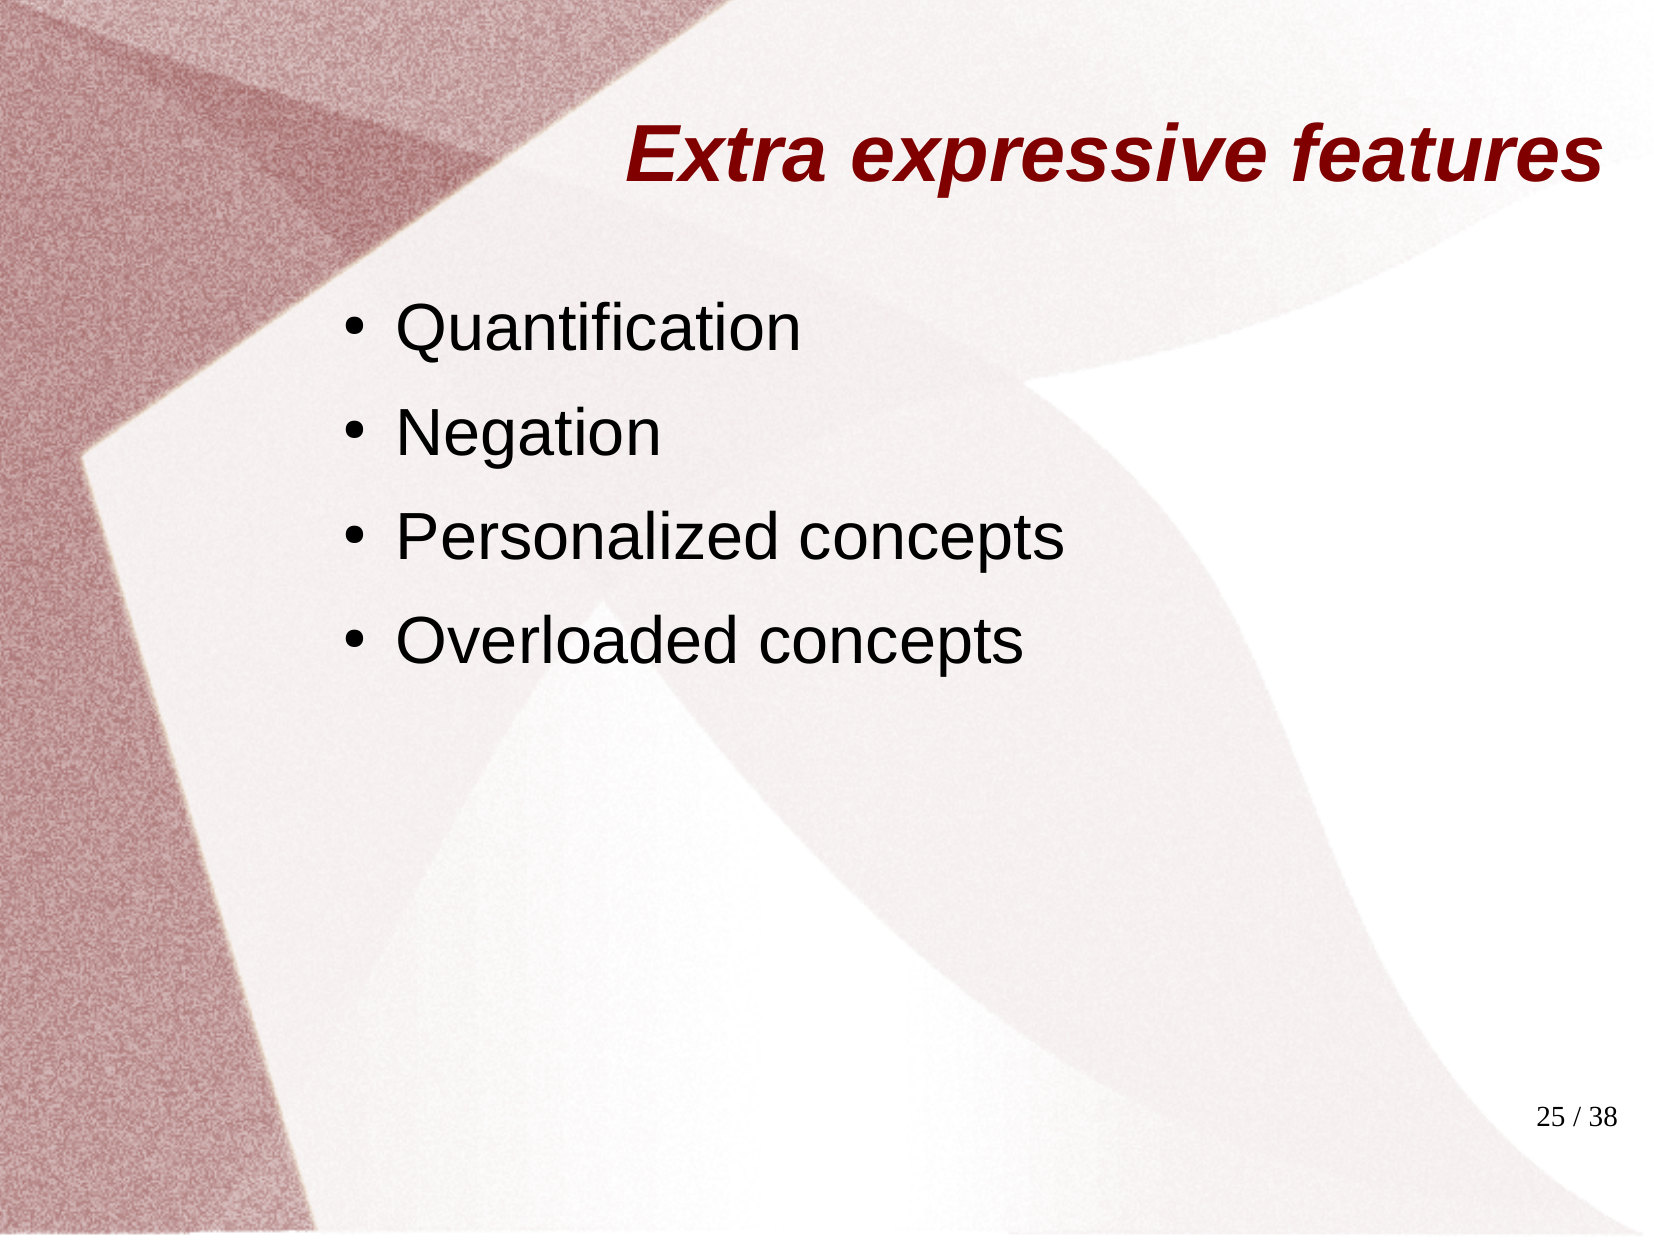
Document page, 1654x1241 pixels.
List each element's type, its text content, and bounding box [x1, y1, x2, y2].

title Extra expressive features [596, 49, 1607, 257]
list Quantification Negation Personalized concepts Overloaded concepts [324, 290, 1601, 1010]
picture [0, 0, 1654, 1241]
